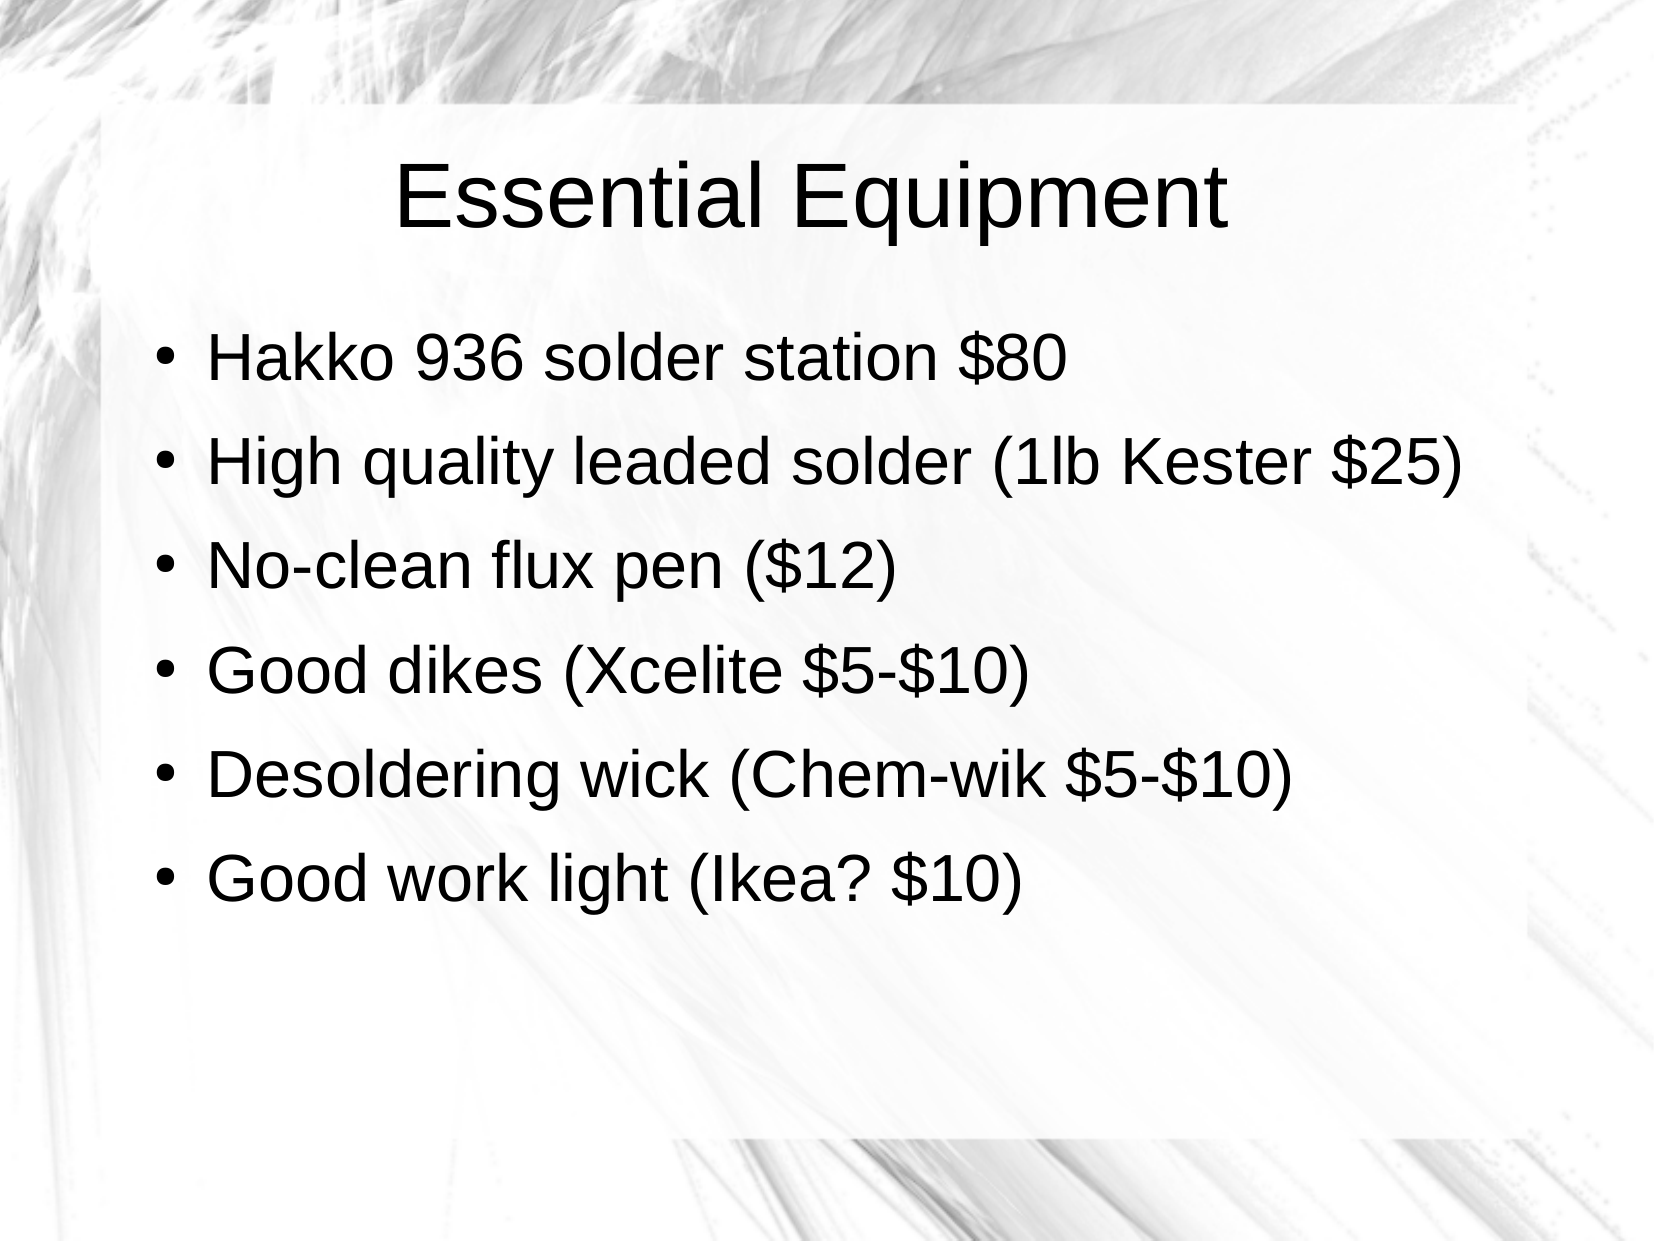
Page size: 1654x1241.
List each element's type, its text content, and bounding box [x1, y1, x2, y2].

list Hakko 936 solder station $80 High quality leaded solder (1lb Kester $25) No-clean flux pen ($12) Good dikes (Xcelite $5-$10) Desoldering wick (Chem-wik $5-$10) Good work light (Ikea? $10) [118, 319, 1571, 945]
title Essential Equipment [118, 112, 1506, 281]
picture [0, 0, 1654, 1241]
